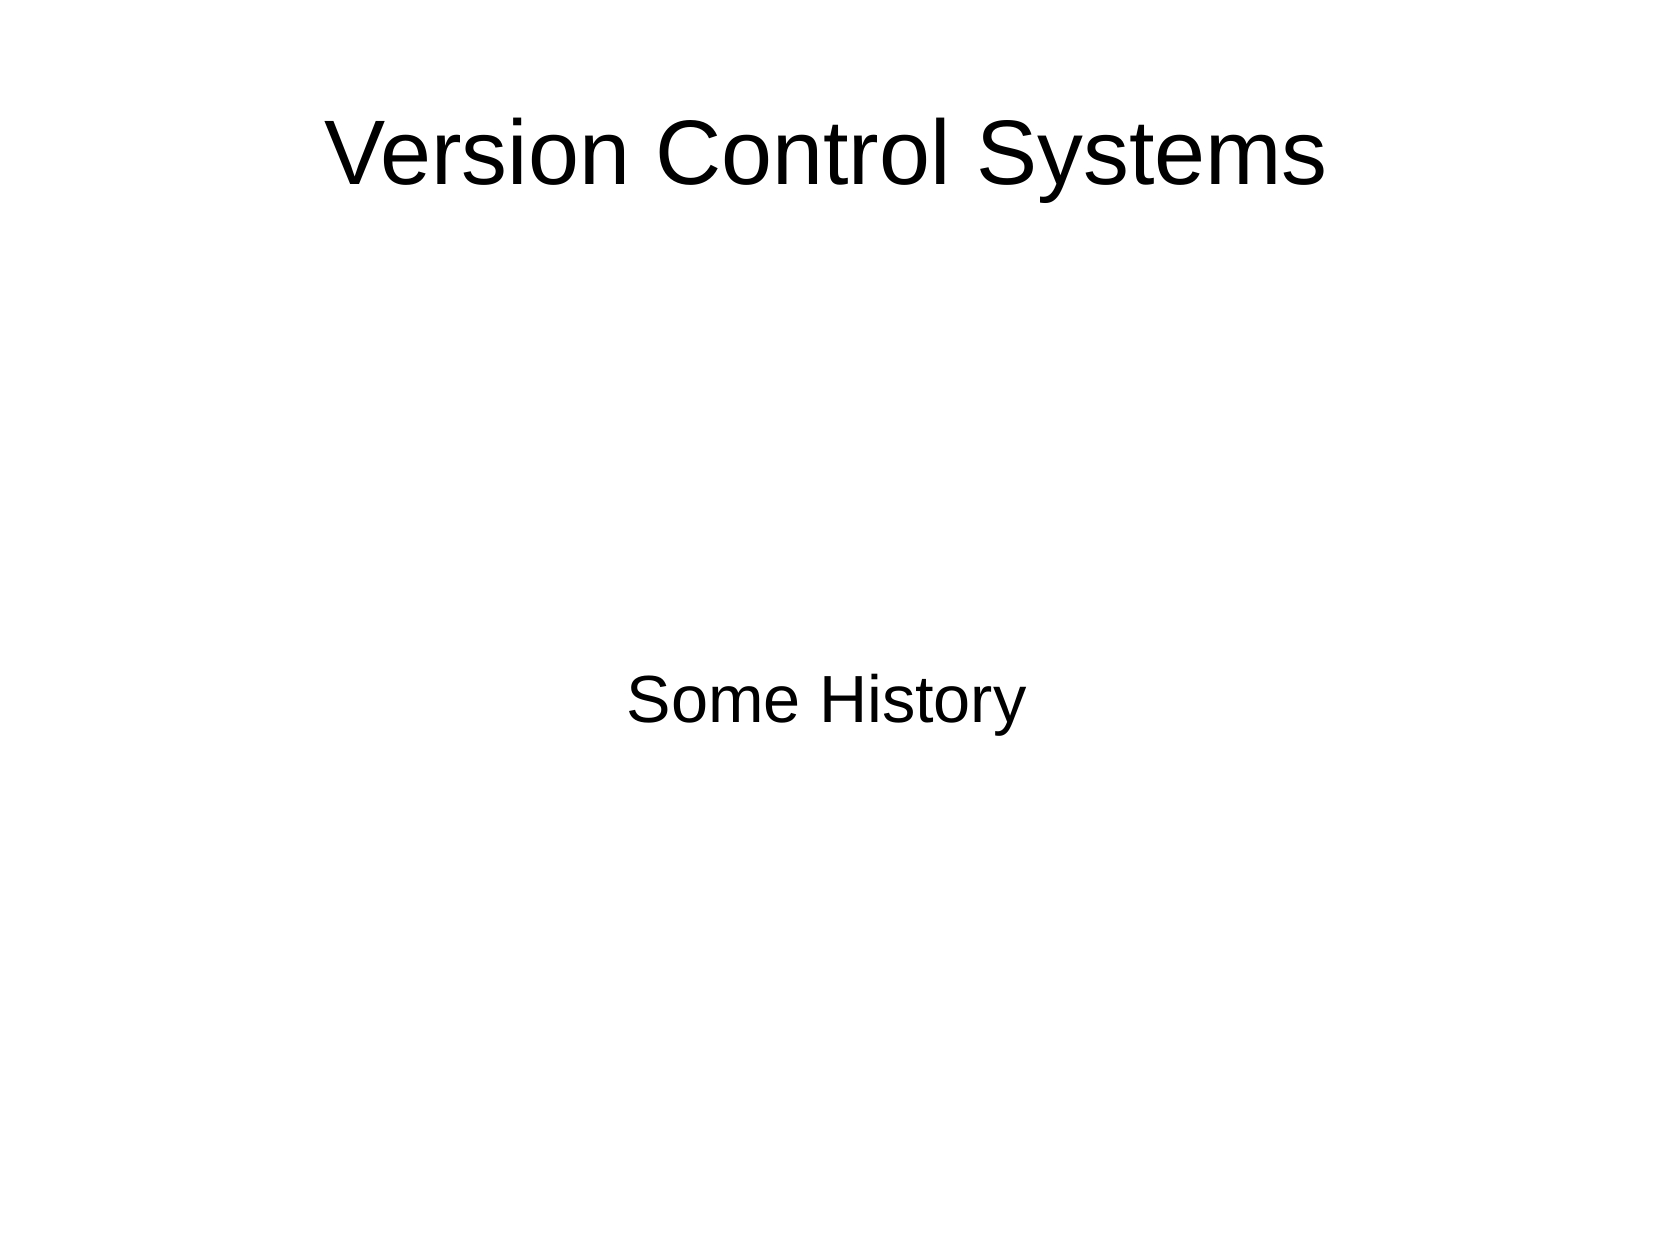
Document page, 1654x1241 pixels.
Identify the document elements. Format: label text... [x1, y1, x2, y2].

title Version Control Systems [82, 56, 1571, 250]
subtitle Some History [82, 297, 1571, 1102]
